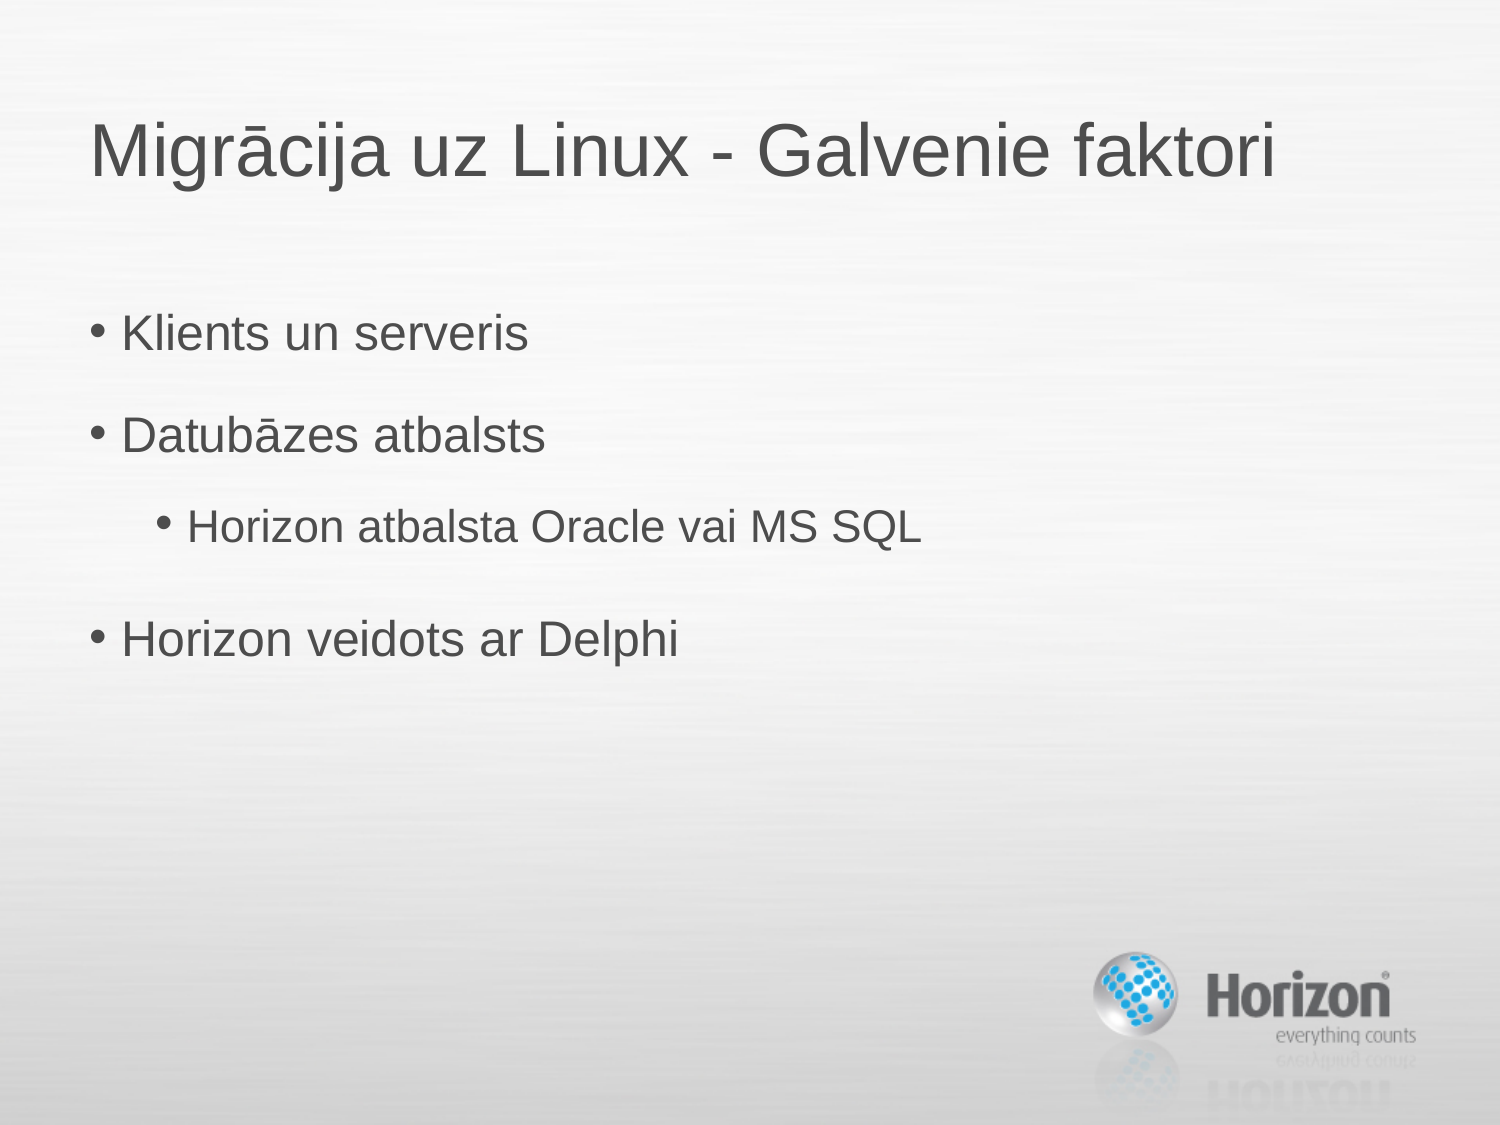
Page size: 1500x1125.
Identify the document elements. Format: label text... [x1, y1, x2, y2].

picture [0, 0, 1500, 1125]
list Klients un serveris Datubāzes atbalsts Horizon atbalsta Oracle vai MS SQL Horizon veidots ar Delphi [75, 262, 1426, 956]
title Migrācija uz Linux - Galvenie faktori [75, 44, 1426, 248]
